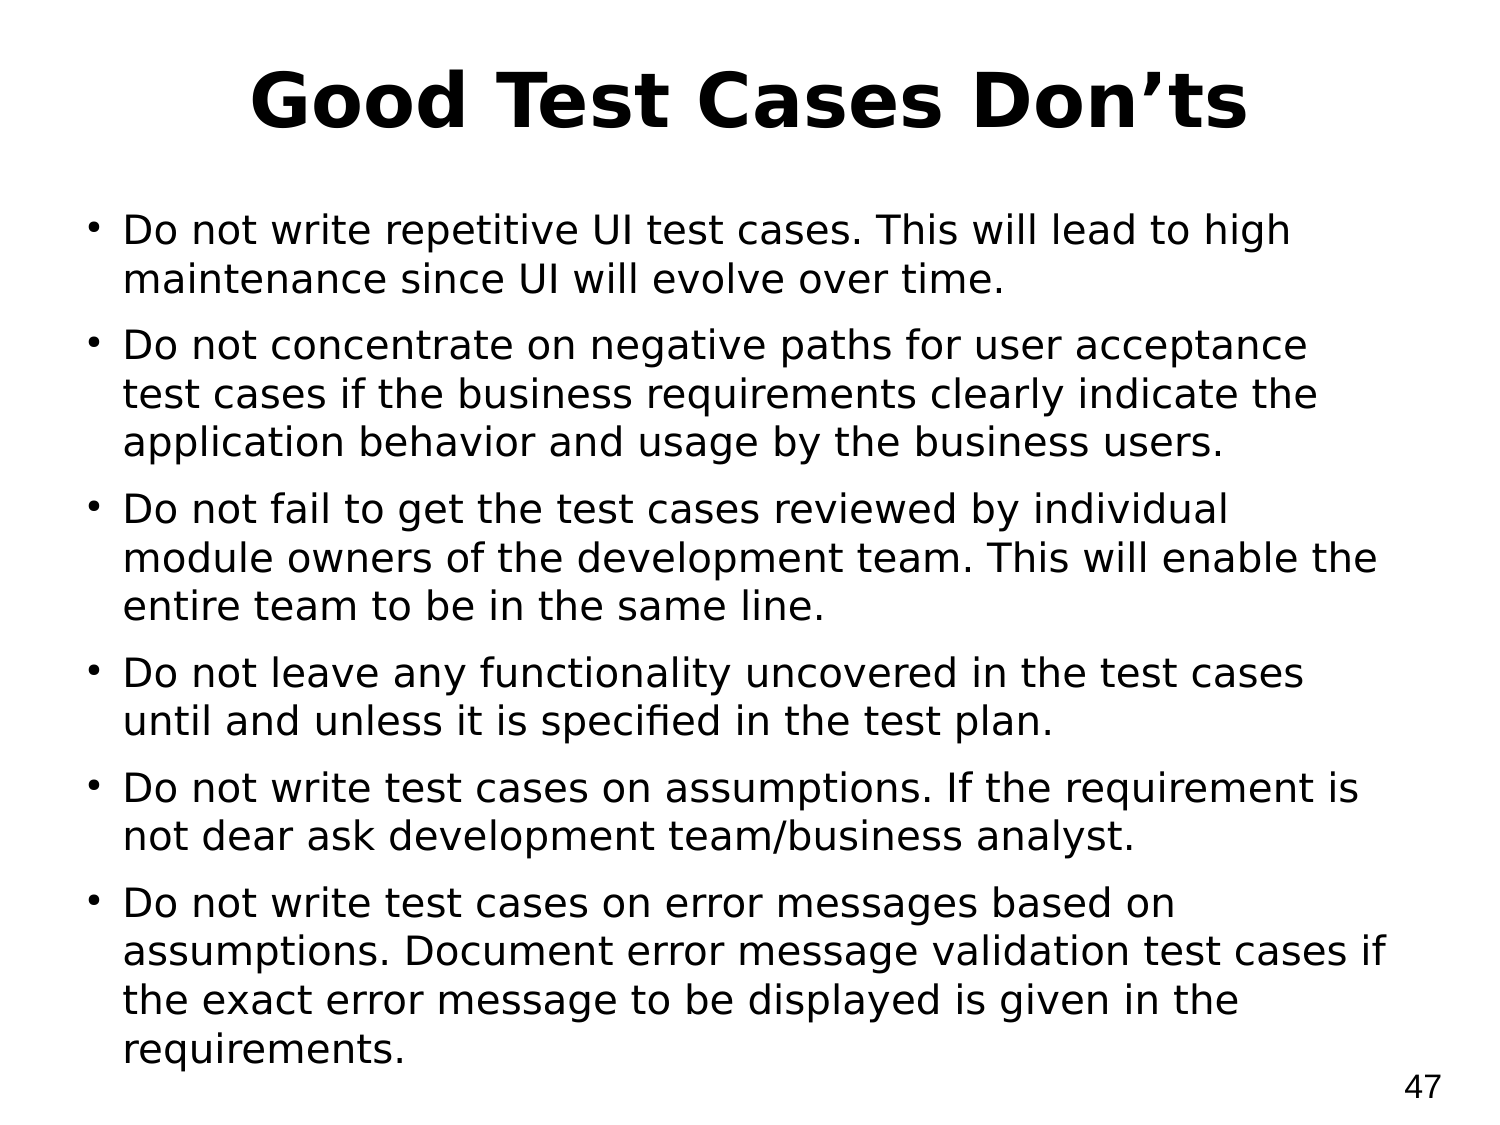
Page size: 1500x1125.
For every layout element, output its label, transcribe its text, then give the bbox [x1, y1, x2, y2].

list Do not write repetitive UI test cases. This will lead to high maintenance since UI will evolve over time. Do not concentrate on negative paths for user acceptance test cases if the business requirements clearly indicate the application behavior and usage by the business users. Do not fail to get the test cases reviewed by individual module owners of the development team. This will enable the entire team to be in the same line. Do not leave any functionality uncovered in the test cases until and unless it is specified in the test plan. Do not write test cases on assumptions. If the requirement is not dear ask development team/business analyst. Do not write test cases on error messages based on assumptions. Document error message validation test cases if the exact error message to be displayed is given in the requirements. [75, 204, 1395, 1075]
title Good Test Cases Don’ts [75, 44, 1425, 177]
